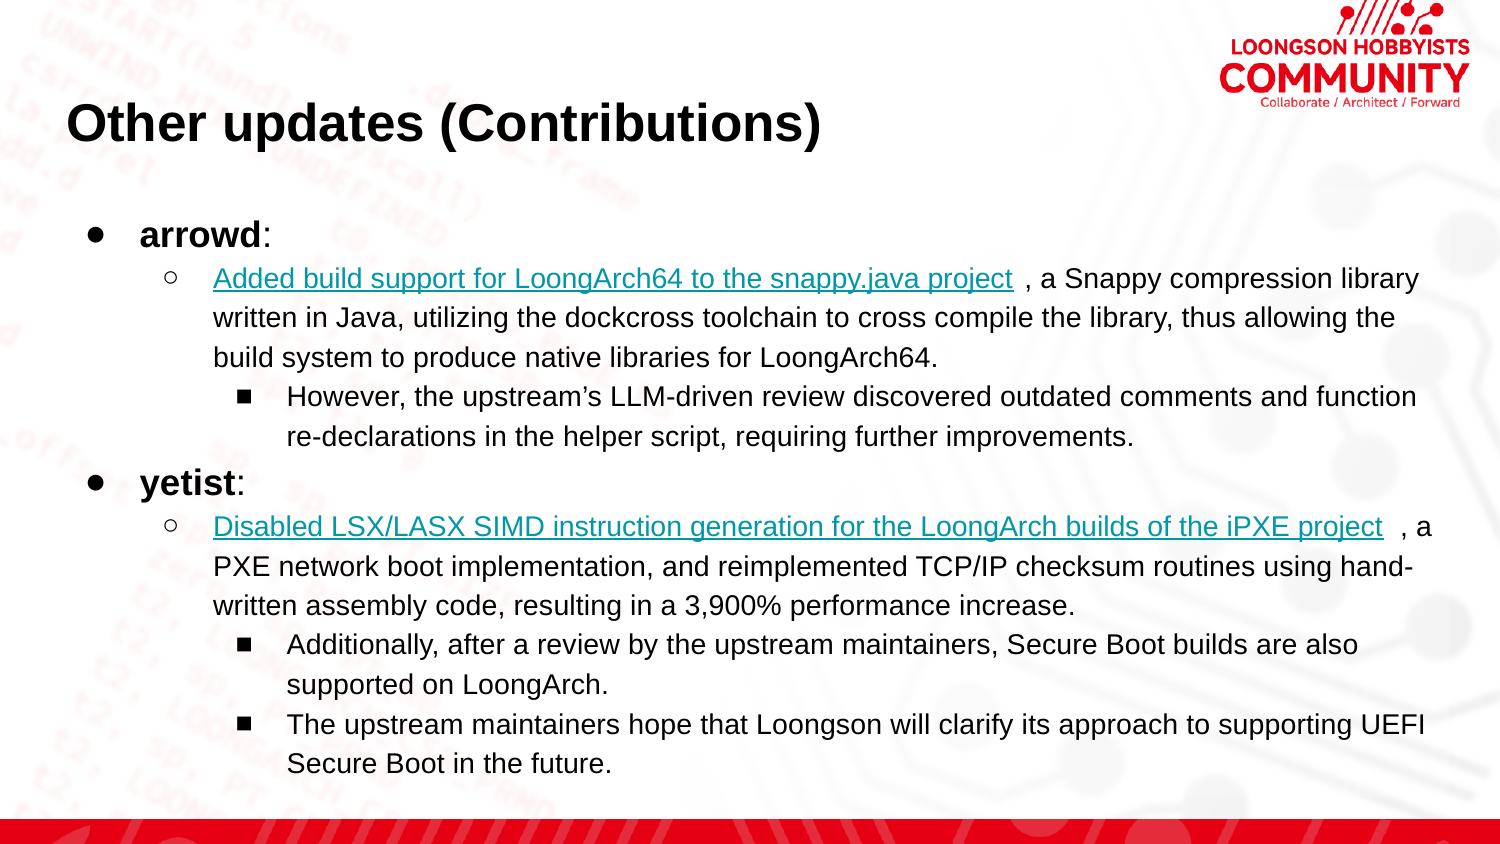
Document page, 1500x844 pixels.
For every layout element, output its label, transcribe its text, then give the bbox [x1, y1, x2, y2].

picture [0, 0, 1500, 844]
title Other updates (Contributions) [51, 72, 1449, 167]
list arrowd: Added build support for LoongArch64 to the snappy.java project, a Snappy compression library written in Java, utilizing the dockcross toolchain to cross compile the library, thus allowing the build system to produce native libraries for LoongArch64. However, the upstream’s LLM-driven review discovered outdated comments and function re-declarations in the helper script, requiring further improvements. yetist: Disabled LSX/LASX SIMD instruction generation for the LoongArch builds of the iPXE project, a PXE network boot implementation, and reimplemented TCP/IP checksum routines using hand-written assembly code, resulting in a 3,900% performance increase. Additionally, after a review by the upstream maintainers, Secure Boot builds are also supported on LoongArch. The upstream maintainers hope that Loongson will clarify its approach to supporting UEFI Secure Boot in the future. [51, 189, 1449, 797]
